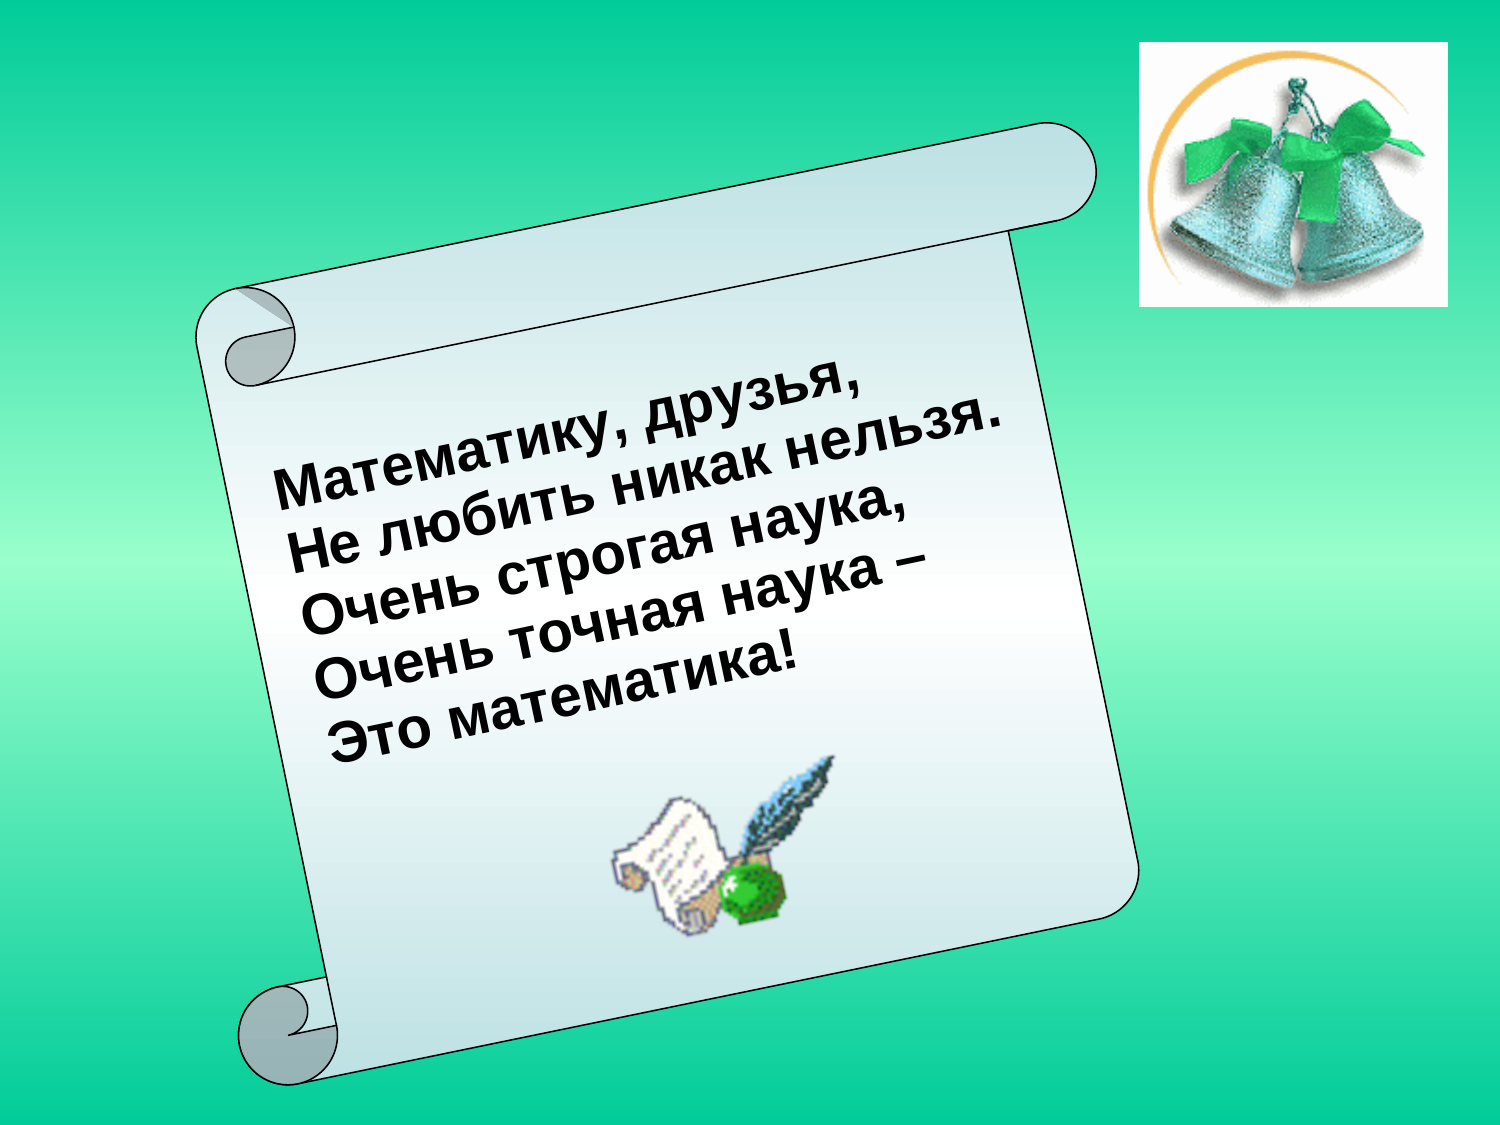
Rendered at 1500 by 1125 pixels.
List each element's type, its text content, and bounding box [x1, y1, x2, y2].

picture [1139, 42, 1448, 307]
picture [594, 750, 870, 954]
text_box Математику, друзья, Не любить никак нельзя. Очень строгая наука, Очень точная наука – Это математика! [251, 276, 1166, 789]
text_box [195, 122, 1139, 1085]
